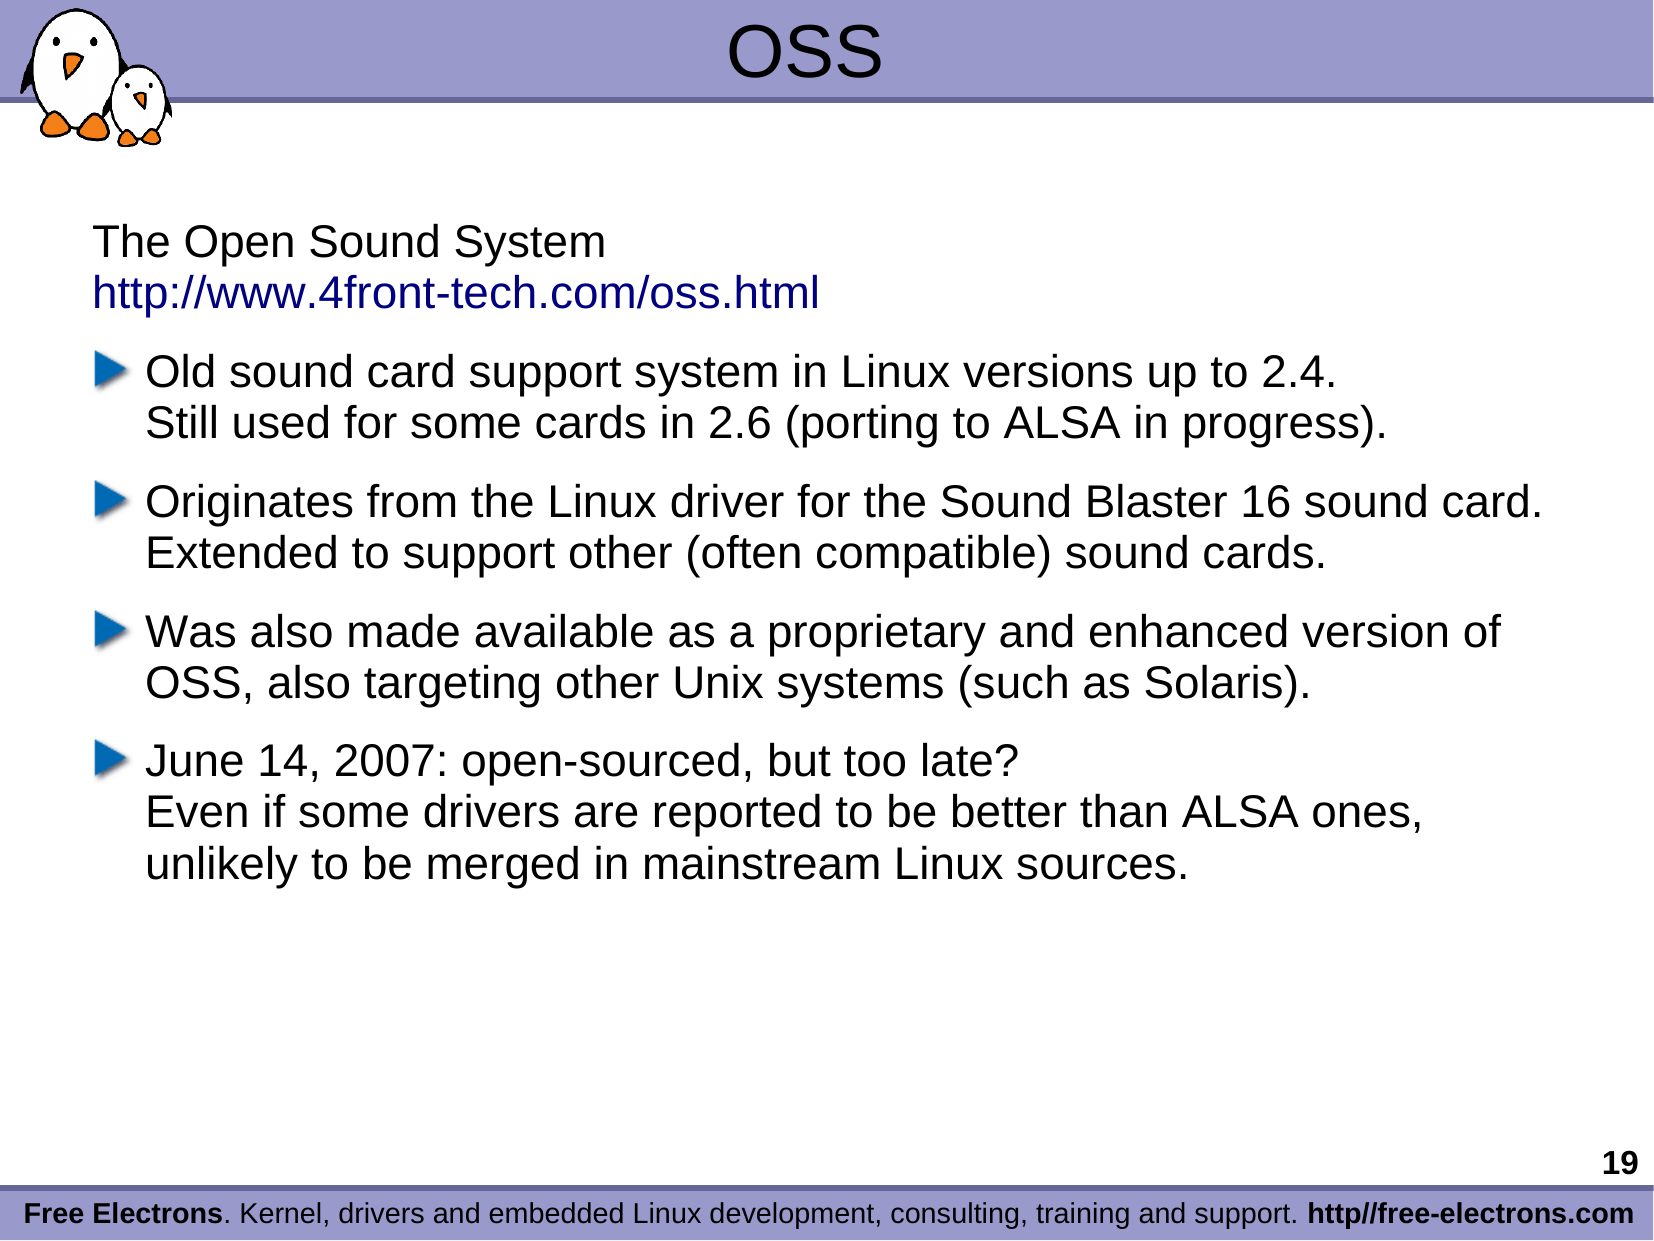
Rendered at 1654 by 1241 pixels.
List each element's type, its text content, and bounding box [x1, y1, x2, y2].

picture [20, 8, 172, 147]
title OSS [60, 0, 1551, 103]
list The Open Sound System http://www.4front-tech.com/oss.html Old sound card support system in Linux versions up to 2.4. Still used for some cards in 2.6 (porting to ALSA in progress). Originates from the Linux driver for the Sound Blaster 16 sound card. Extended to support other (often compatible) sound cards. Was also made available as a proprietary and enhanced version of OSS, also targeting other Unix systems (such as Solaris). June 14, 2007: open-sourced, but too late? Even if some drivers are reported to be better than ALSA ones, unlikely to be merged in mainstream Linux sources. [74, 216, 1592, 1066]
